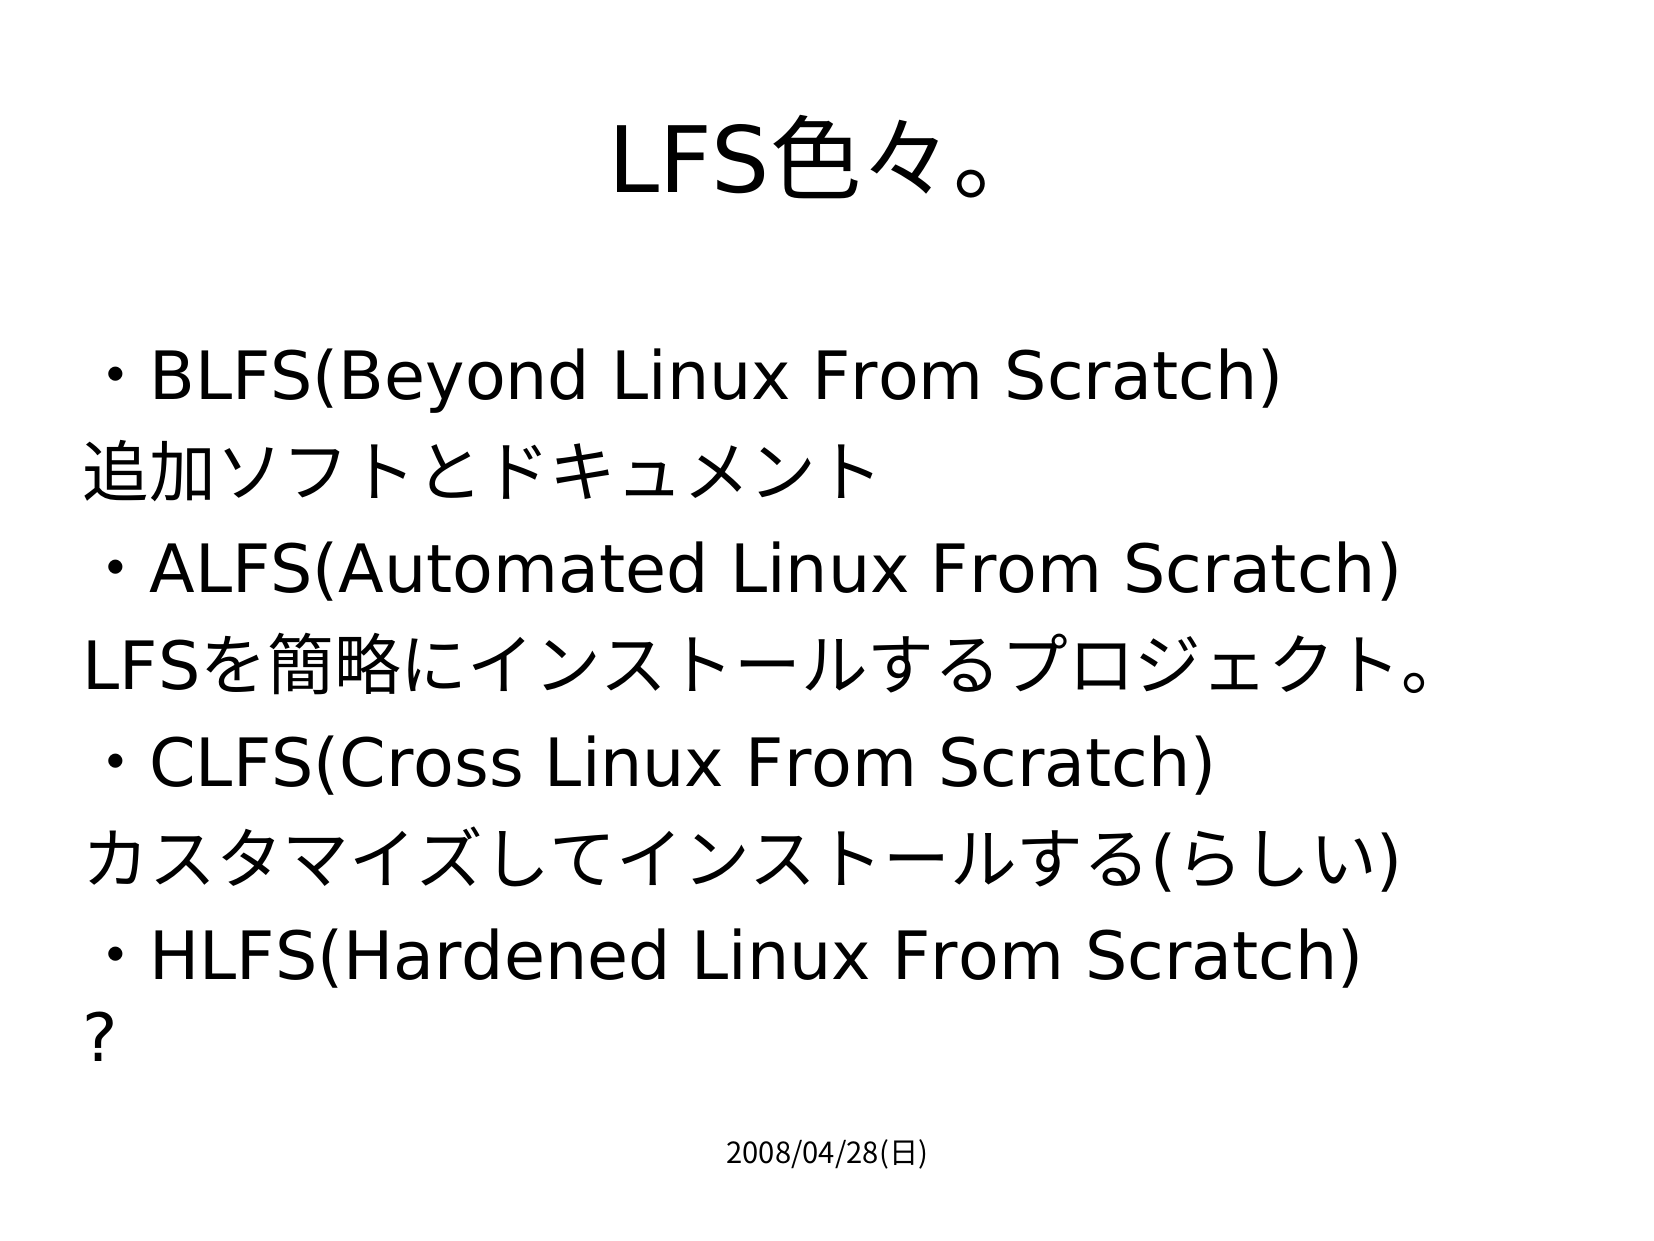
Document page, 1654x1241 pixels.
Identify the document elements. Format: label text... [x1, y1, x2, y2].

subtitle ・BLFS(Beyond Linux From Scratch) 追加ソフトとドキュメント ・ALFS(Automated Linux From Scratch) LFSを簡略にインストールするプロジェクト。 ・CLFS(Cross Linux From Scratch) カスタマイズしてインストールする(らしい) ・HLFS(Hardened Linux From Scratch) ? [82, 297, 1571, 1102]
title LFS色々。 [82, 56, 1571, 250]
